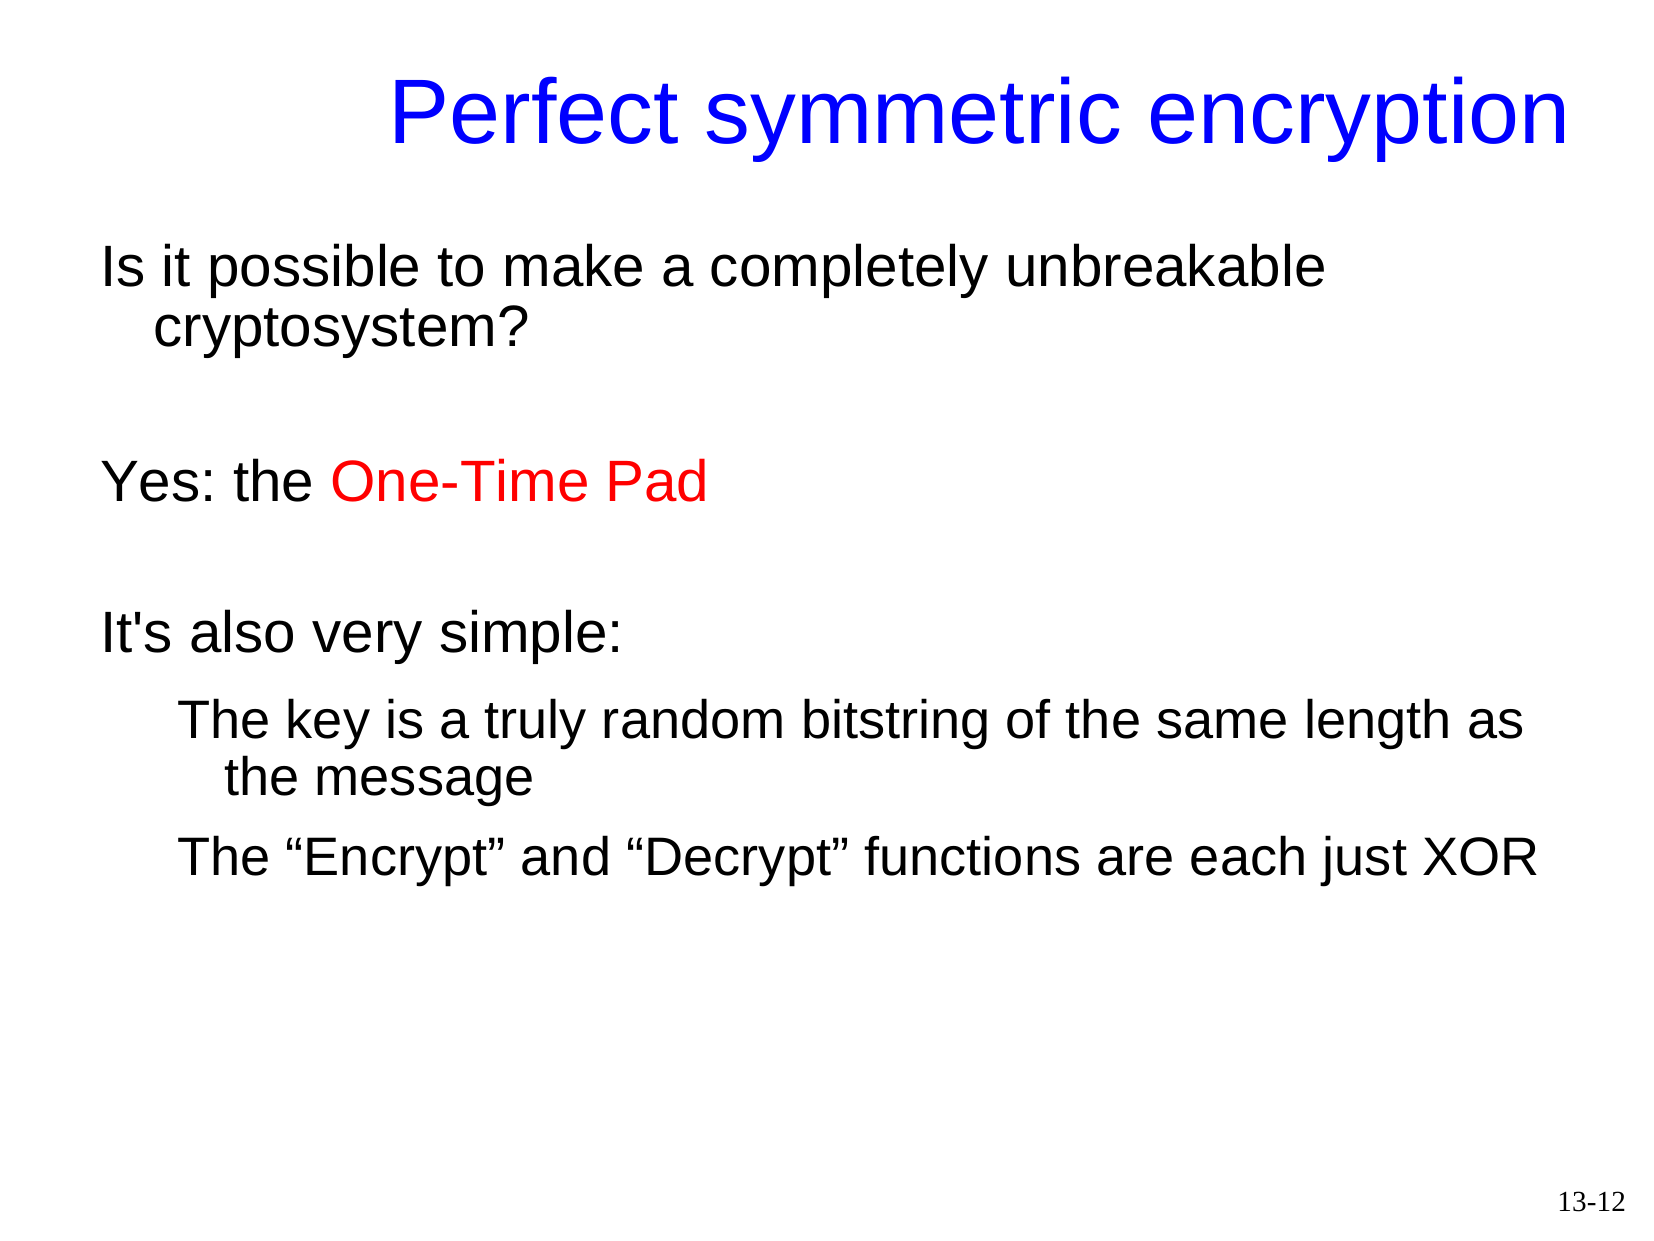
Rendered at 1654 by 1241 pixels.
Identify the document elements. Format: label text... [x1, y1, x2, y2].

list Is it possible to make a completely unbreakable cryptosystem? Yes: the One-Time Pad It's also very simple: The key is a truly random bitstring of the same length as the message The “Encrypt” and “Decrypt” functions are each just XOR [82, 237, 1571, 1156]
title Perfect symmetric encryption [84, 18, 1573, 211]
